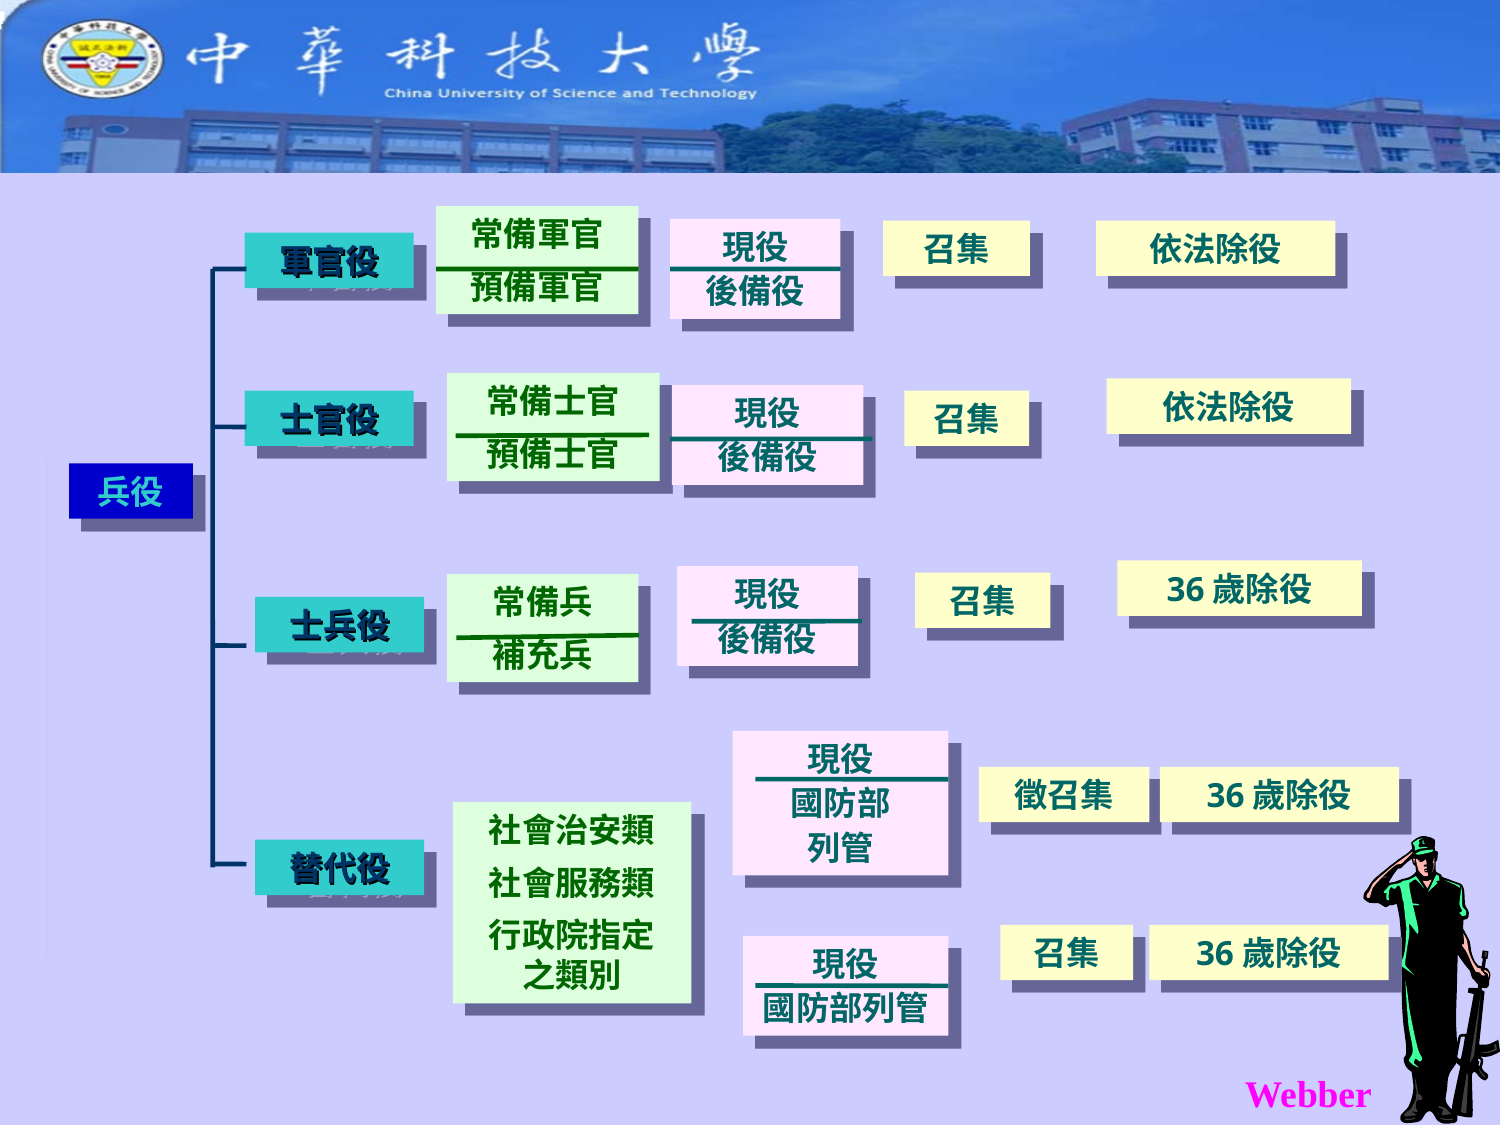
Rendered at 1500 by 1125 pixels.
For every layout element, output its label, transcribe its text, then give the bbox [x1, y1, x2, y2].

text_box 現役 後備役 [671, 384, 864, 436]
text_box 常備兵 補充兵 [446, 573, 639, 683]
text_box 士官役 [244, 390, 414, 446]
text_box 現役 後備役 [676, 566, 858, 666]
text_box 36歲除役 [1159, 766, 1400, 823]
text_box 現役 後備役 [670, 272, 841, 319]
text_box 替代役 [255, 839, 425, 896]
text_box 召集 [915, 572, 1051, 628]
text_box 現役 後備役 [670, 218, 841, 266]
text_box 召集 [904, 390, 1030, 446]
text_box 召集 [883, 220, 1030, 276]
text_box Webber [1229, 1062, 1407, 1123]
text_box 依法除役 [1096, 220, 1336, 276]
text_box 徵召集 [978, 766, 1150, 823]
picture [1363, 835, 1500, 1125]
text_box 軍官役 [244, 232, 414, 289]
text_box 依法除役 [1106, 378, 1352, 434]
text_box 社會治安類 社會服務類 行政院指定 之類別 [452, 801, 692, 1004]
text_box 常備士官 預備士官 [446, 372, 660, 482]
text_box 士兵役 [255, 596, 425, 653]
text_box 現役 國防部 列管 [732, 730, 949, 876]
text_box 現役 後備役 [671, 442, 864, 485]
text_box 兵役 [69, 463, 193, 519]
text_box 36歲除役 [1117, 560, 1362, 616]
text_box 36歲除役 [1149, 924, 1389, 981]
text_box 常備軍官 預備軍官 [436, 272, 639, 315]
text_box 常備軍官 預備軍官 [436, 206, 639, 266]
text_box 召集 [1000, 924, 1134, 981]
text_box 現役 國防部列管 [743, 935, 949, 1036]
picture [0, 0, 1500, 173]
